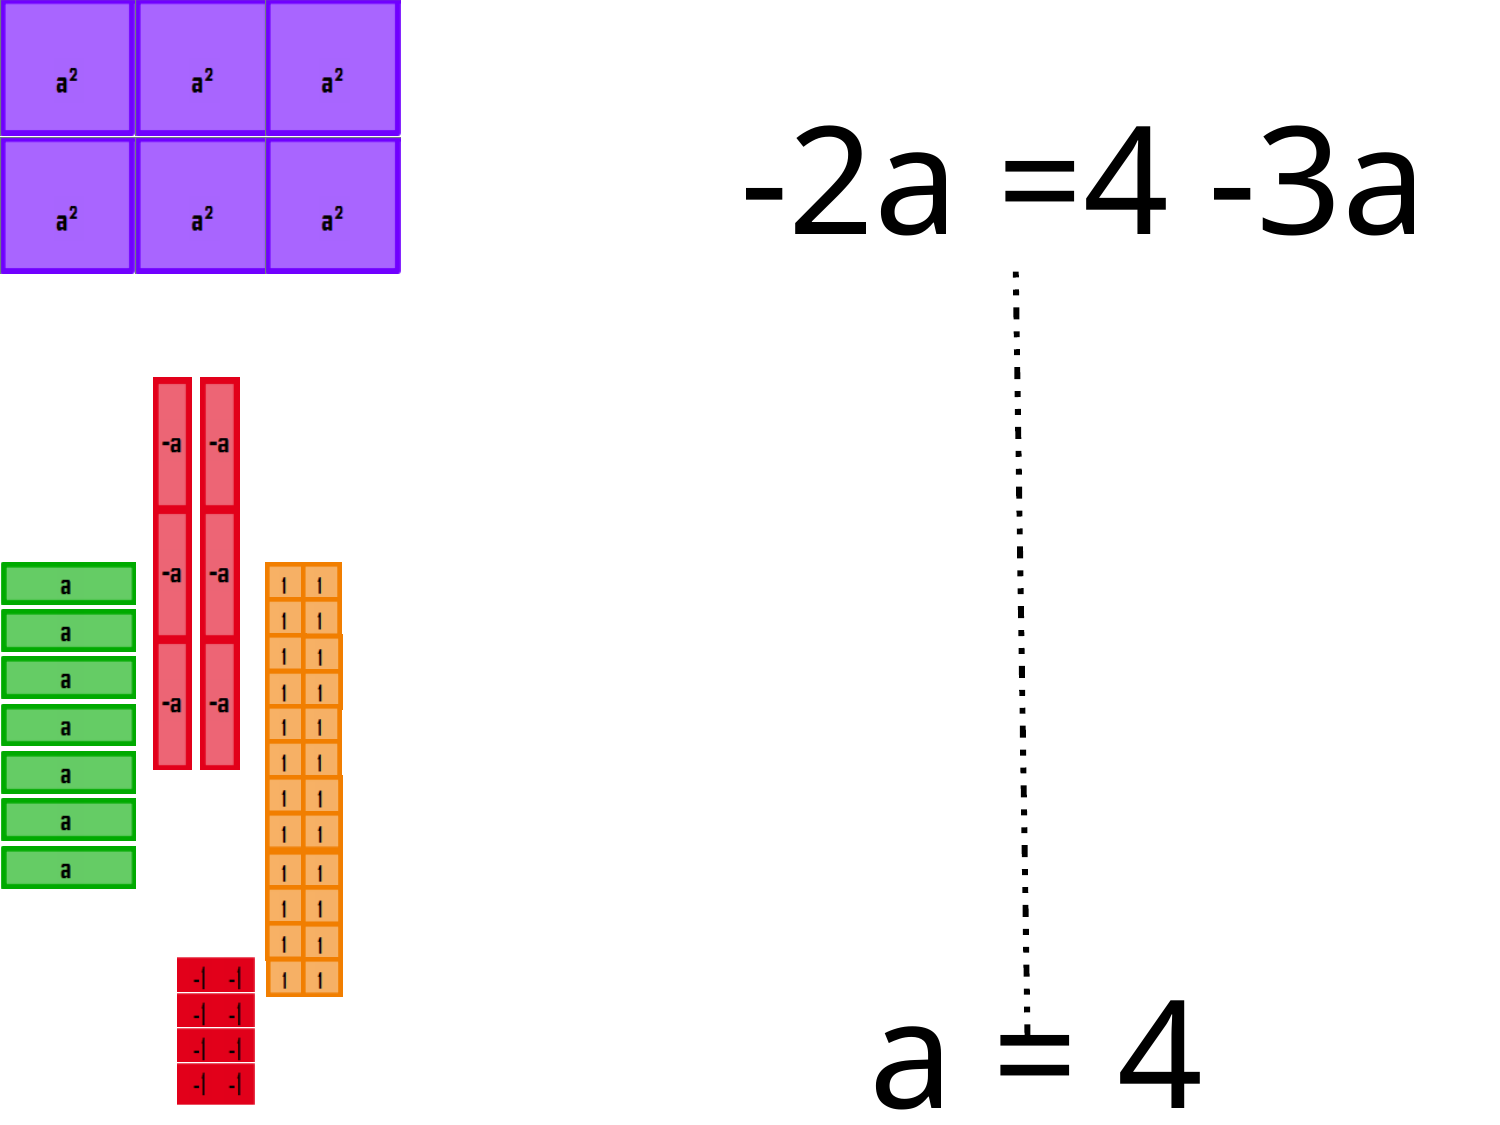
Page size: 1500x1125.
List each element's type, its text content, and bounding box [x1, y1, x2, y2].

text_box -2a =4 -3a [725, 76, 1442, 272]
picture [0, 798, 136, 841]
picture [200, 377, 240, 770]
picture [0, 609, 136, 652]
picture [153, 377, 192, 770]
picture [0, 846, 136, 889]
picture [0, 137, 401, 274]
picture [0, 704, 136, 747]
picture [177, 956, 255, 1106]
picture [0, 562, 136, 605]
picture [0, 656, 136, 699]
text_box a = 4 [854, 950, 1218, 1125]
picture [0, 751, 136, 794]
picture [0, 0, 401, 136]
picture [265, 562, 343, 998]
